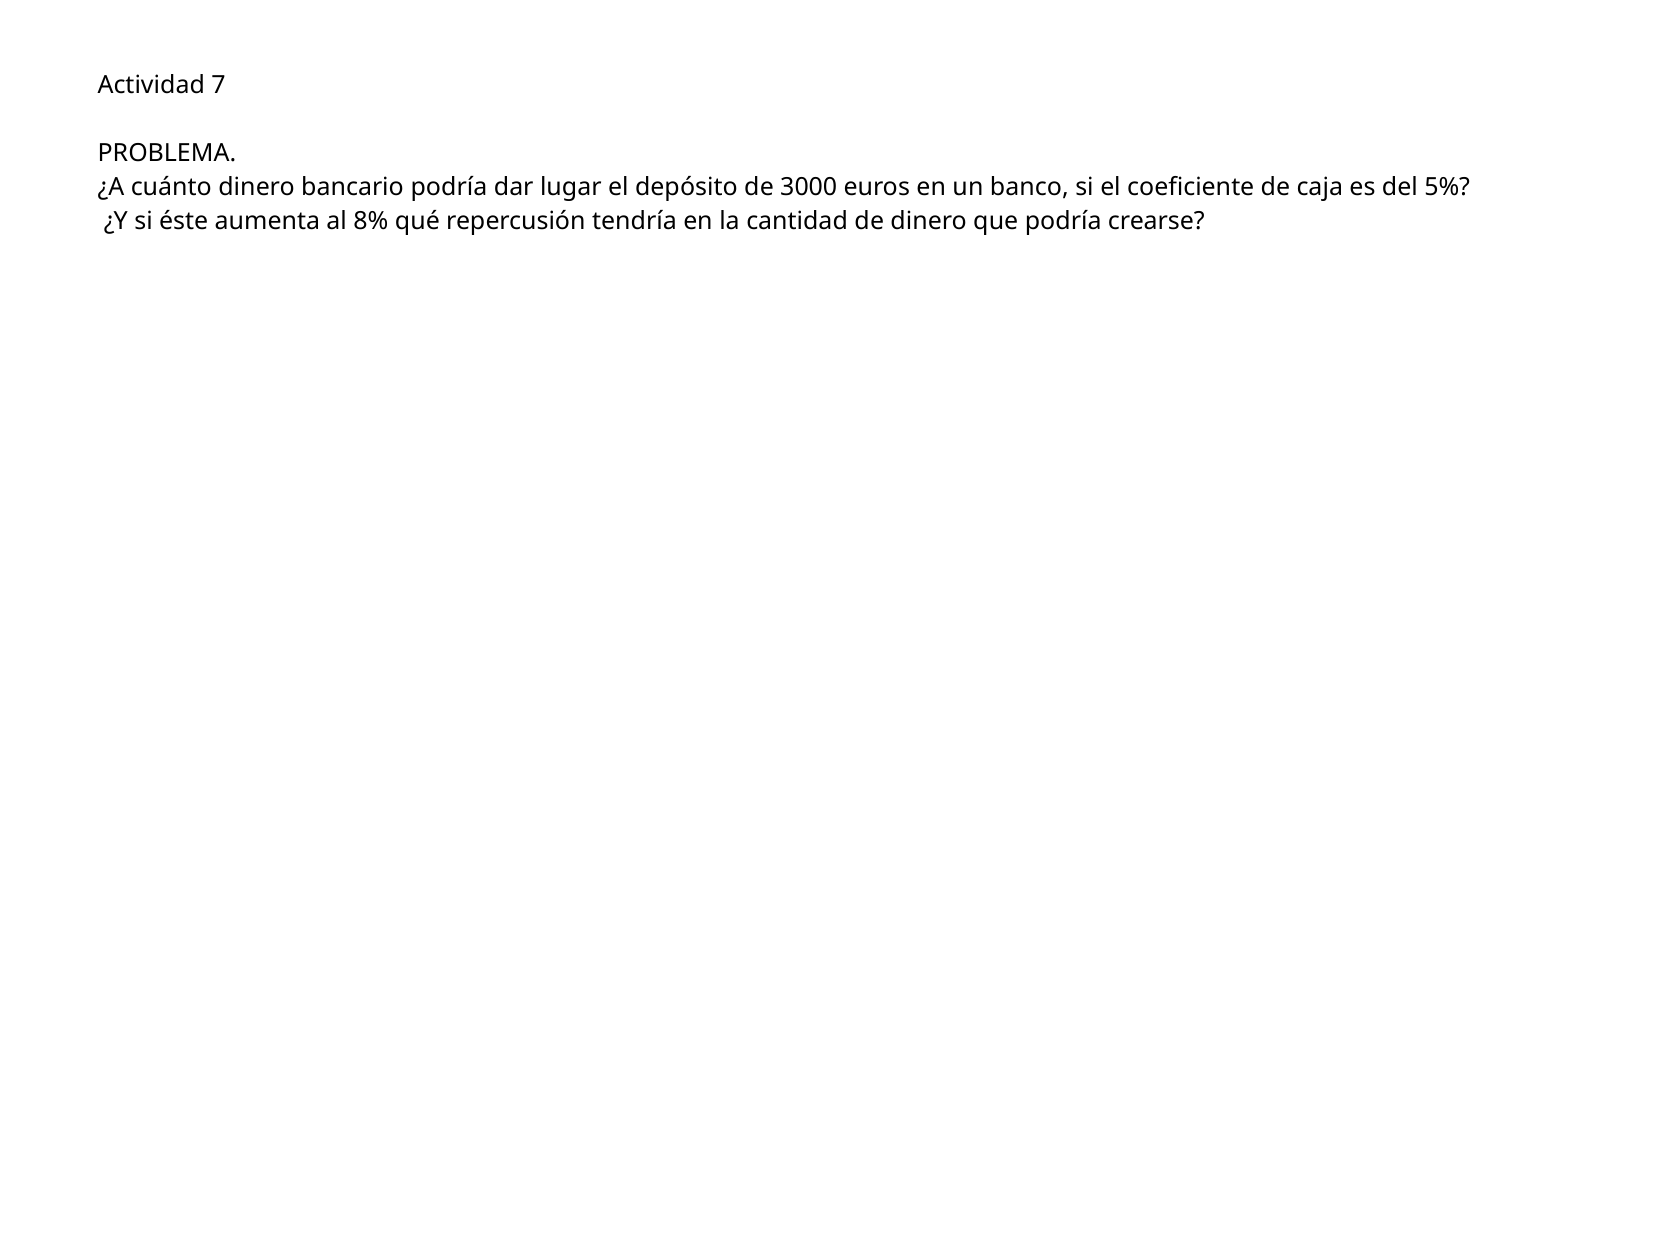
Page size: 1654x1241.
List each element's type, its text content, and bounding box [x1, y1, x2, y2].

text_box Actividad 7 PROBLEMA. ¿A cuánto dinero bancario podría dar lugar el depósito de 3000 euros en un banco, si el coeficiente de caja es del 5%? ¿Y si éste aumenta al 8% qué repercusión tendría en la cantidad de dinero que podría crearse? [82, 59, 1654, 650]
